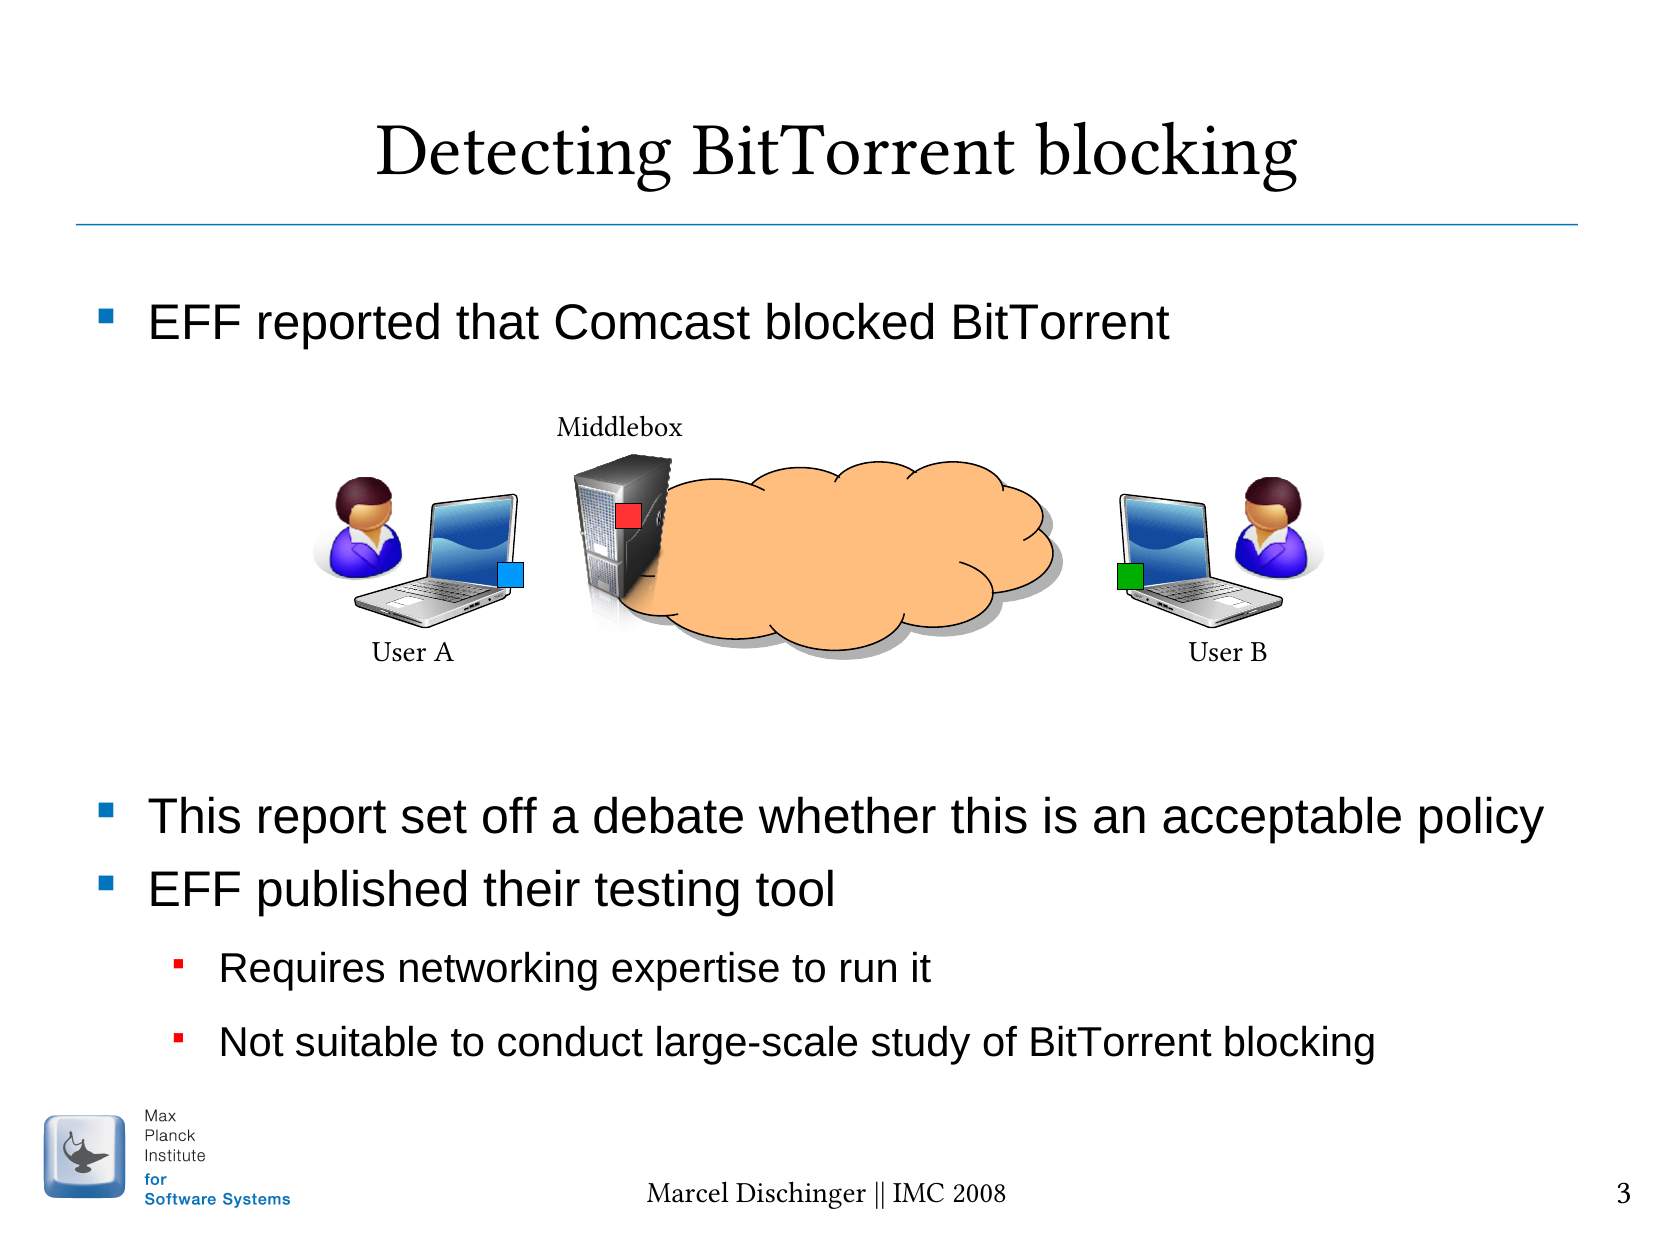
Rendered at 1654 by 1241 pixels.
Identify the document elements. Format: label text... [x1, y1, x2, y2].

text_box [673, 461, 1053, 651]
list EFF reported that Comcast blocked BitTorrent This report set off a debate whether this is an acceptable policy EFF published their testing tool Requires networking expertise to run it Not suitable to conduct large-scale study of BitTorrent blocking [77, 277, 1579, 1195]
text_box [497, 562, 524, 588]
title Detecting BitTorrent blocking [54, 44, 1621, 259]
picture [573, 453, 673, 649]
text_box [1117, 563, 1144, 590]
picture [303, 471, 519, 629]
text_box Middlebox [542, 405, 699, 451]
text_box [615, 503, 642, 529]
text_box User A [357, 629, 470, 675]
